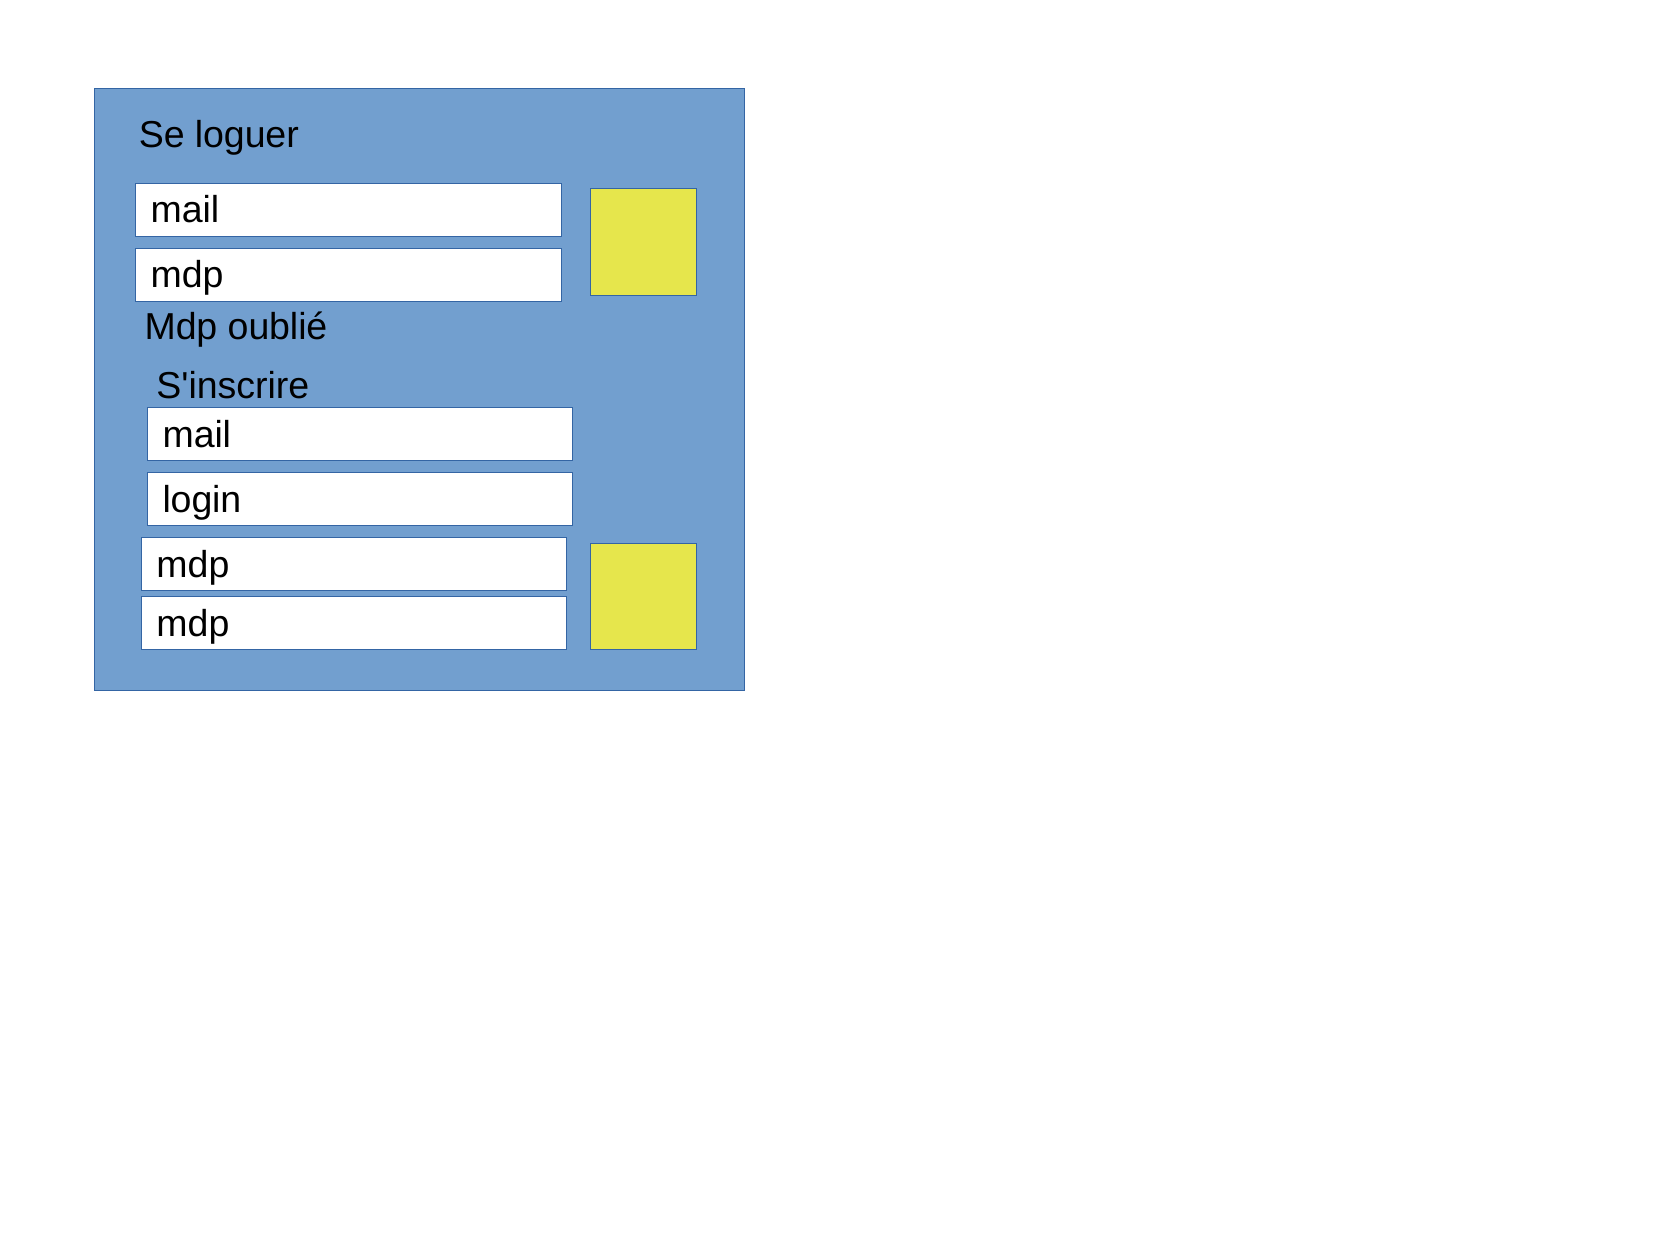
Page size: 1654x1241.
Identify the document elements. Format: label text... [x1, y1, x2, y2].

text_box S'inscrire [141, 357, 638, 455]
text_box mail [147, 407, 573, 461]
text_box mdp [135, 248, 562, 298]
text_box mail [135, 183, 562, 237]
text_box mdp [141, 596, 567, 650]
text_box [94, 88, 745, 691]
text_box login [147, 472, 573, 526]
text_box Mdp oublié [129, 298, 603, 367]
text_box mdp [141, 537, 567, 591]
text_box Se loguer [124, 106, 686, 181]
